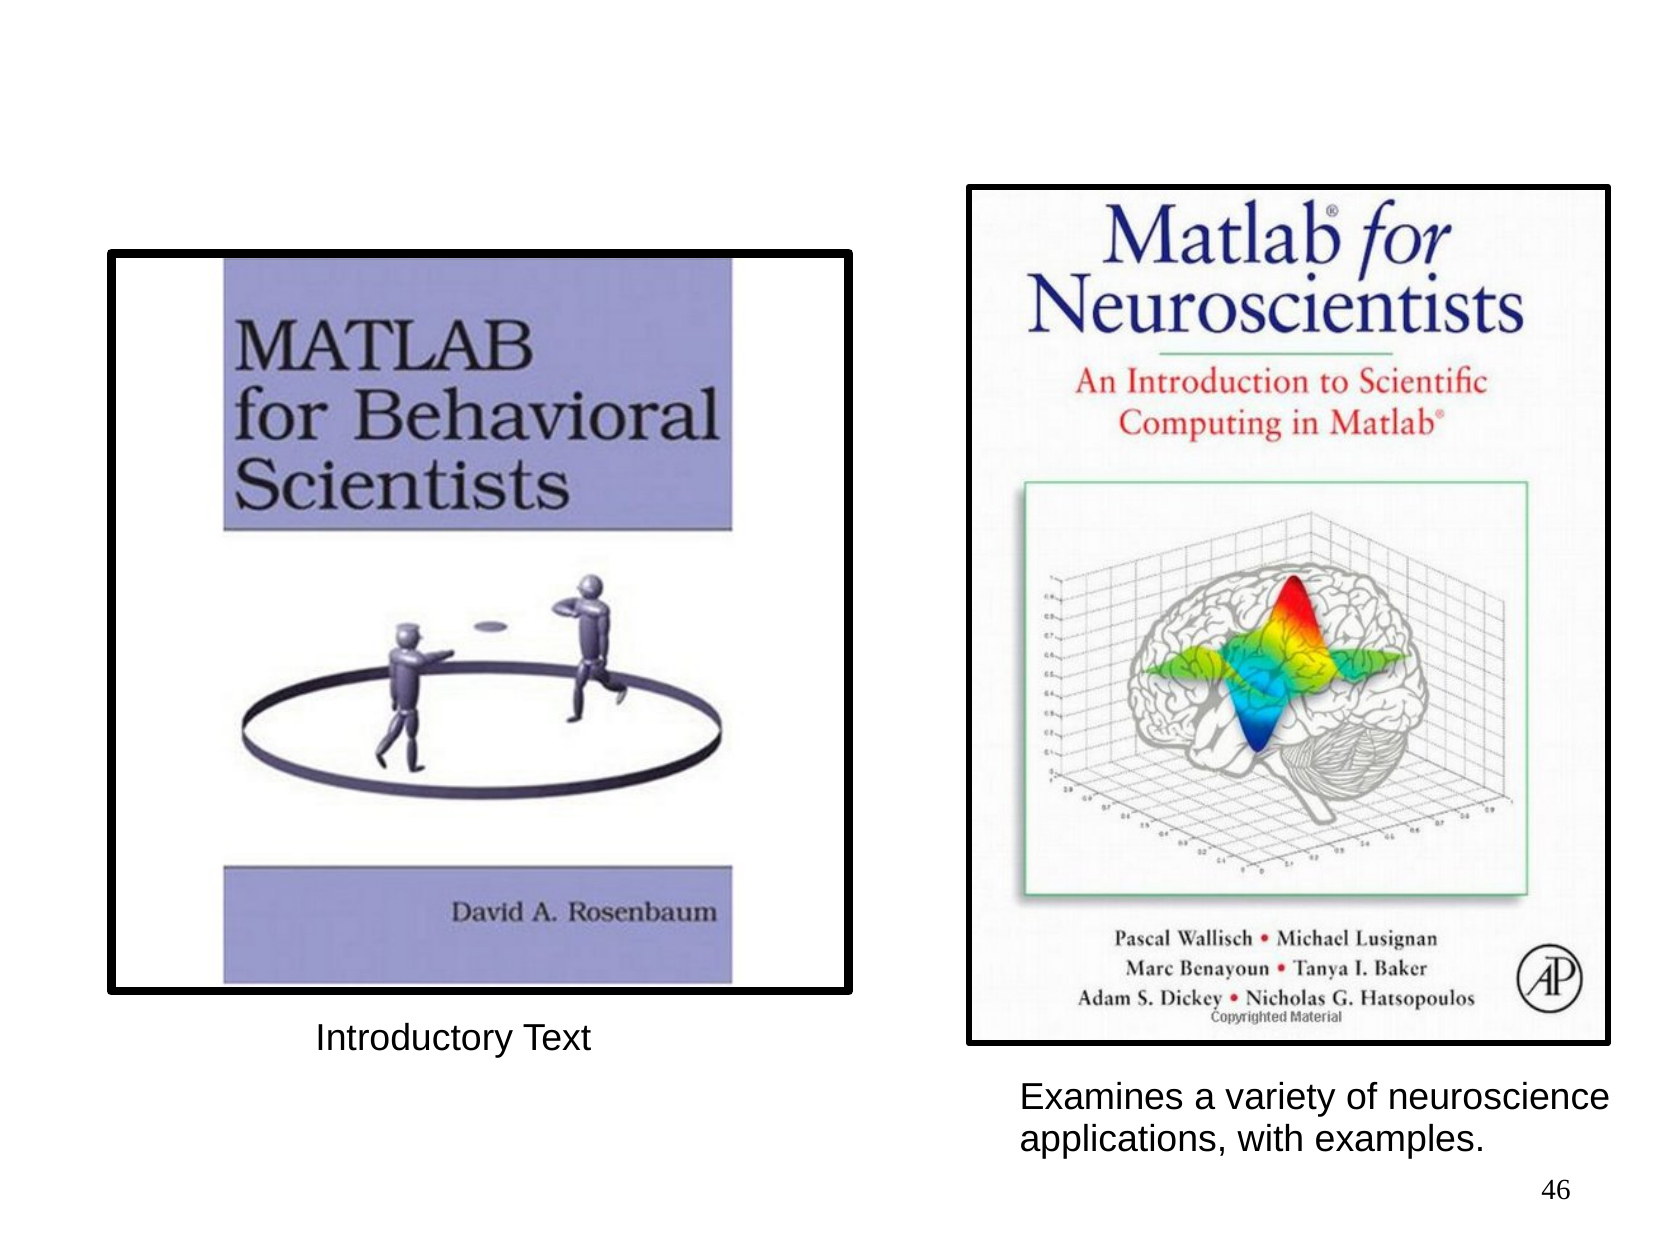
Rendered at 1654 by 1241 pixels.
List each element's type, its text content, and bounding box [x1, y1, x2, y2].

text_box Examines a variety of neuroscience applications, with examples. [1004, 1067, 1654, 1167]
text_box Introductory Text [171, 1009, 736, 1066]
picture [115, 257, 845, 987]
picture [971, 189, 1605, 1041]
